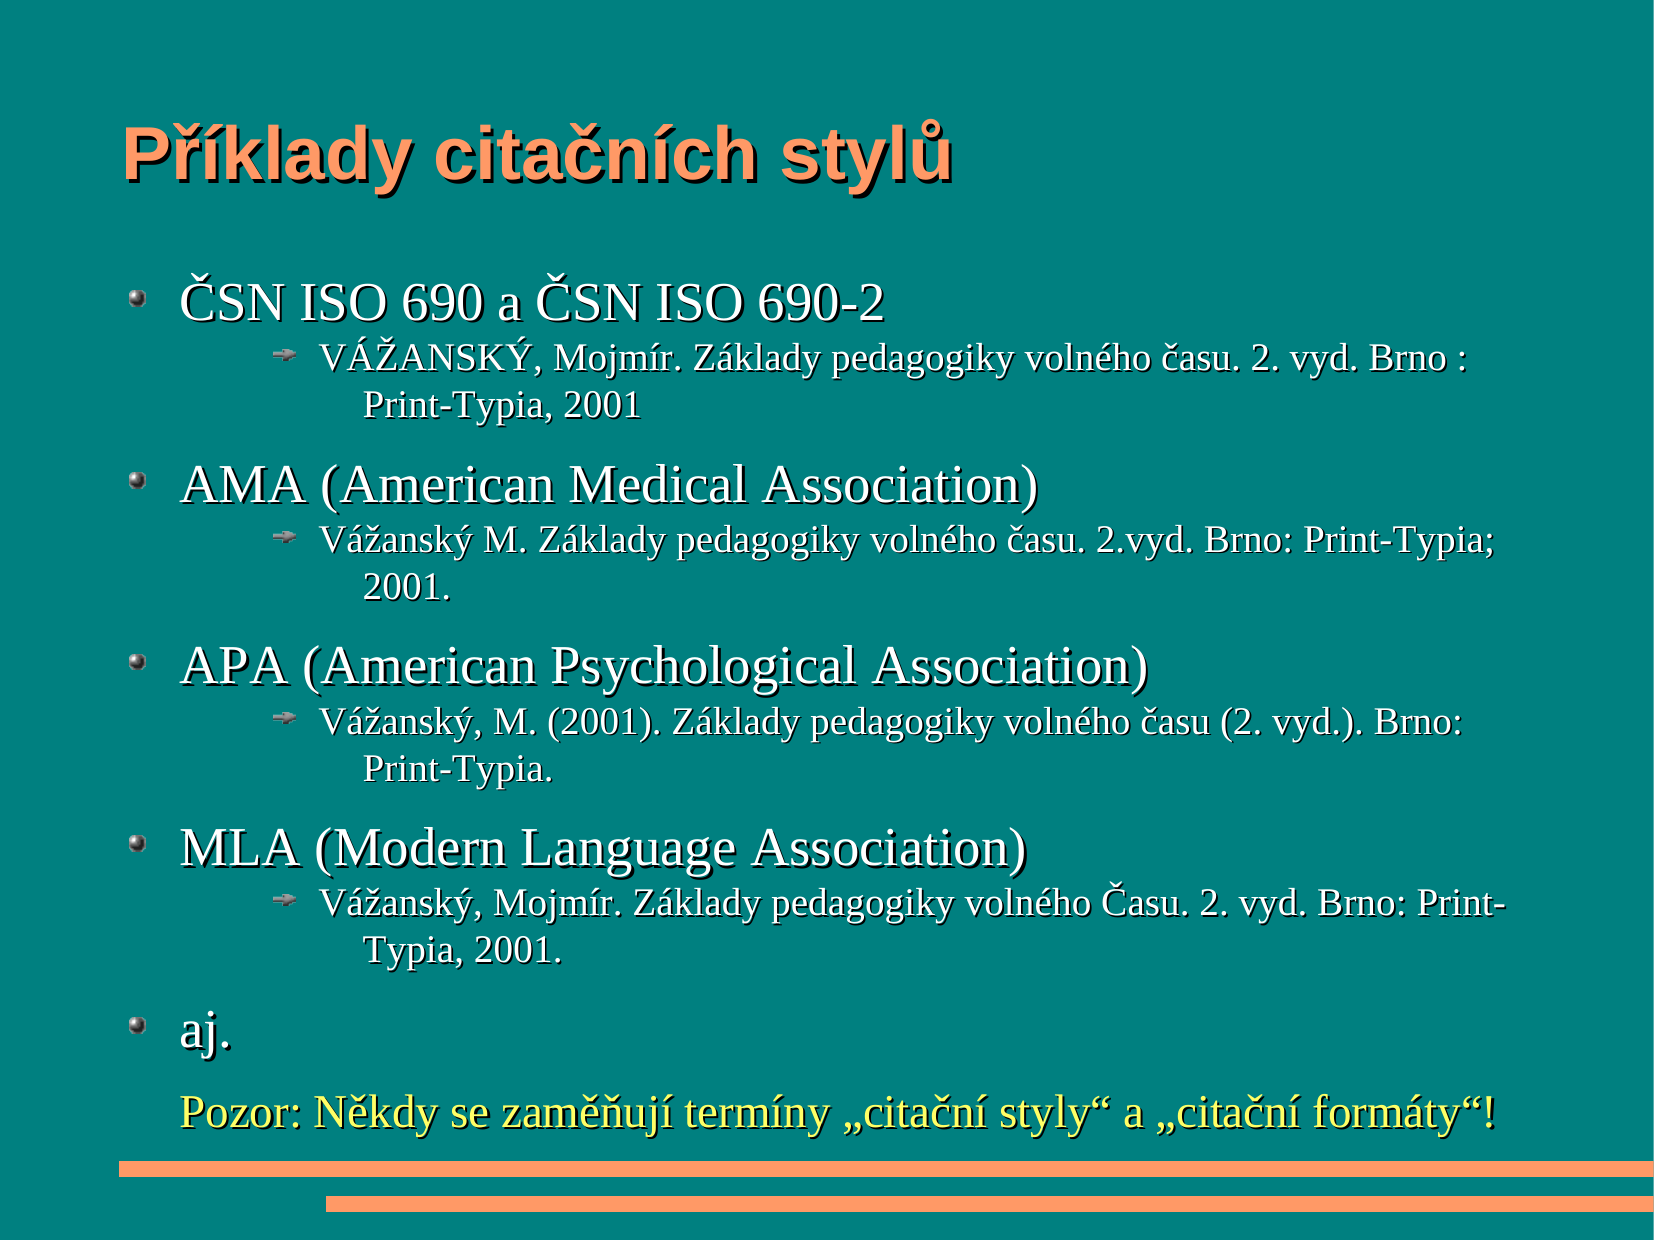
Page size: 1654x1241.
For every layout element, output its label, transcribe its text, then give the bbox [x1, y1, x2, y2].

list ČSN ISO 690 a ČSN ISO 690-2 VÁŽANSKÝ, Mojmír. Základy pedagogiky volného času. 2. vyd. Brno : Print-Typia, 2001 AMA (American Medical Association) Vážanský M. Základy pedagogiky volného času. 2.vyd. Brno: Print-Typia; 2001. APA (American Psychological Association) Vážanský, M. (2001). Základy pedagogiky volného času (2. vyd.). Brno: Print-Typia. MLA (Modern Language Association) Vážanský, Mojmír. Základy pedagogiky volného Času. 2. vyd. Brno: Print-Typia, 2001. aj. Pozor: Někdy se zaměňují termíny „citační styly“ a „citační formáty“! [96, 265, 1536, 1144]
title Příklady citačních stylů [121, 46, 1534, 254]
